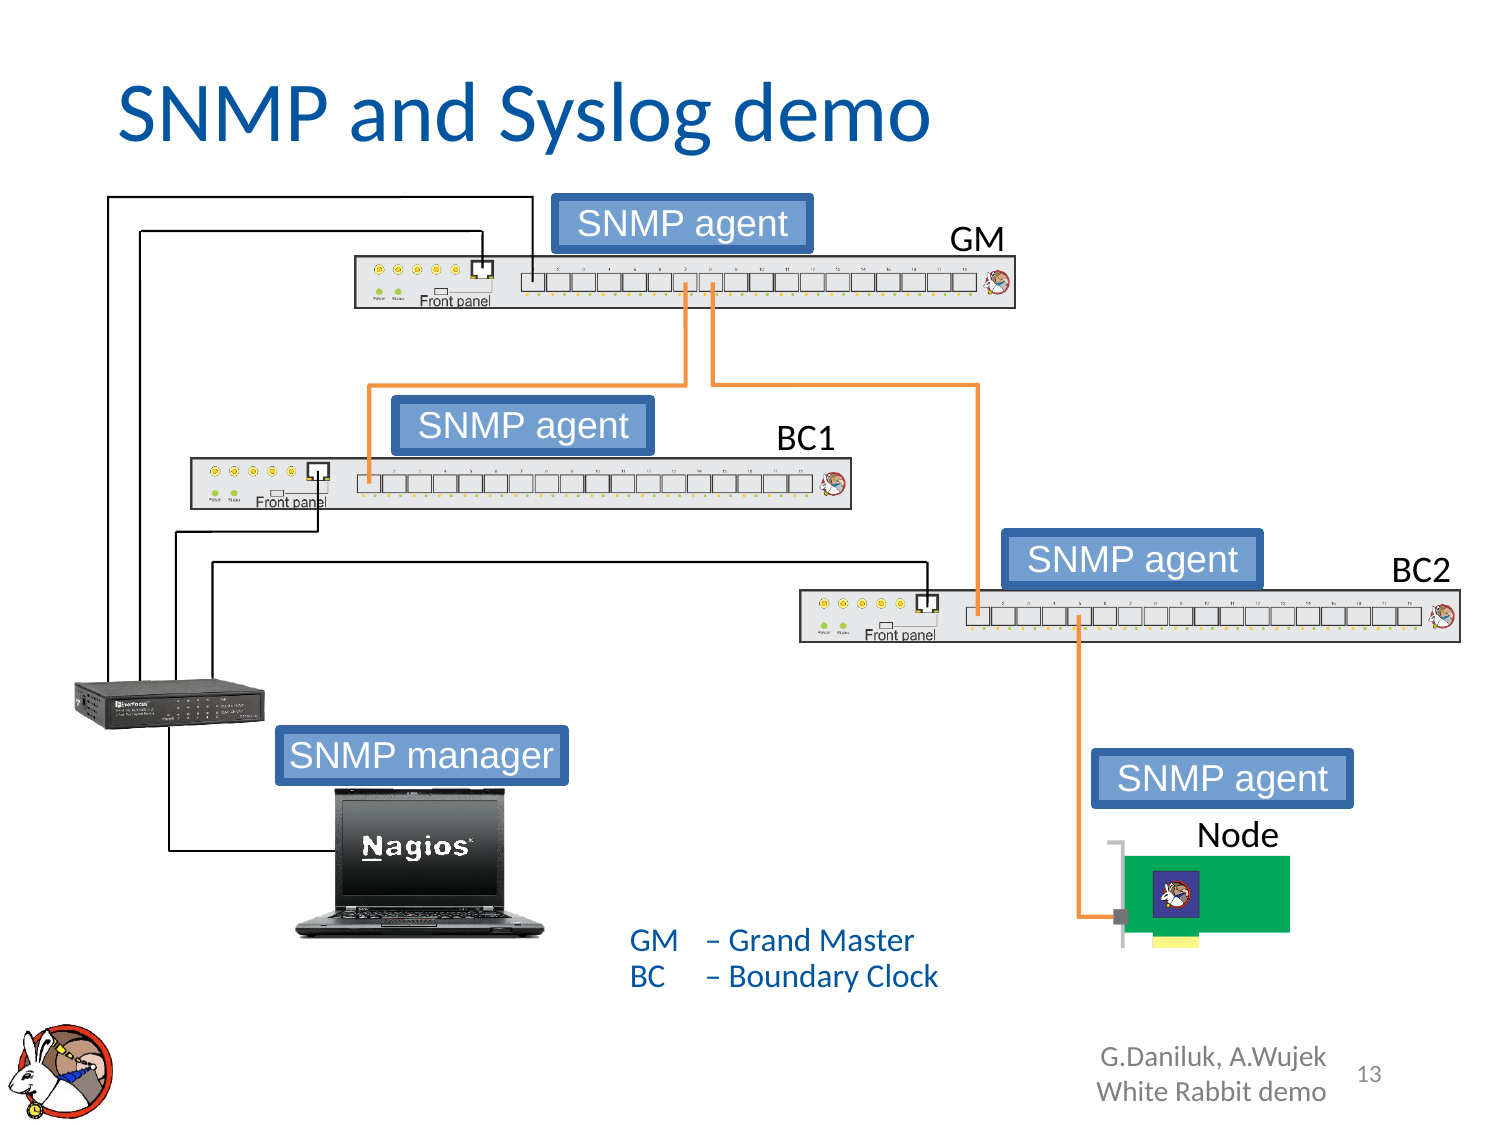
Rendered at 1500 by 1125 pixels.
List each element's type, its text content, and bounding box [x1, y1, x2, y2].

text_box BC1 [761, 405, 851, 457]
text_box SNMP agent [395, 399, 651, 453]
picture [190, 457, 852, 510]
picture [354, 255, 1016, 309]
text_box BC2 [1376, 537, 1466, 598]
text_box SNMP agent [555, 197, 811, 250]
text_box SNMP agent [1005, 532, 1261, 586]
text_box GM – Grand Master BC – Boundary Clock [615, 896, 991, 1021]
picture [7, 1024, 113, 1121]
text_box SNMP and Syslog demo [103, 59, 1397, 169]
text_box SNMP agent [1095, 752, 1351, 805]
picture [74, 678, 265, 730]
text_box GM [935, 206, 1021, 266]
picture [799, 589, 1461, 643]
text_box SNMP manager [279, 729, 565, 783]
picture [290, 783, 549, 960]
picture [1107, 840, 1290, 948]
text_box Node [1182, 805, 1295, 863]
